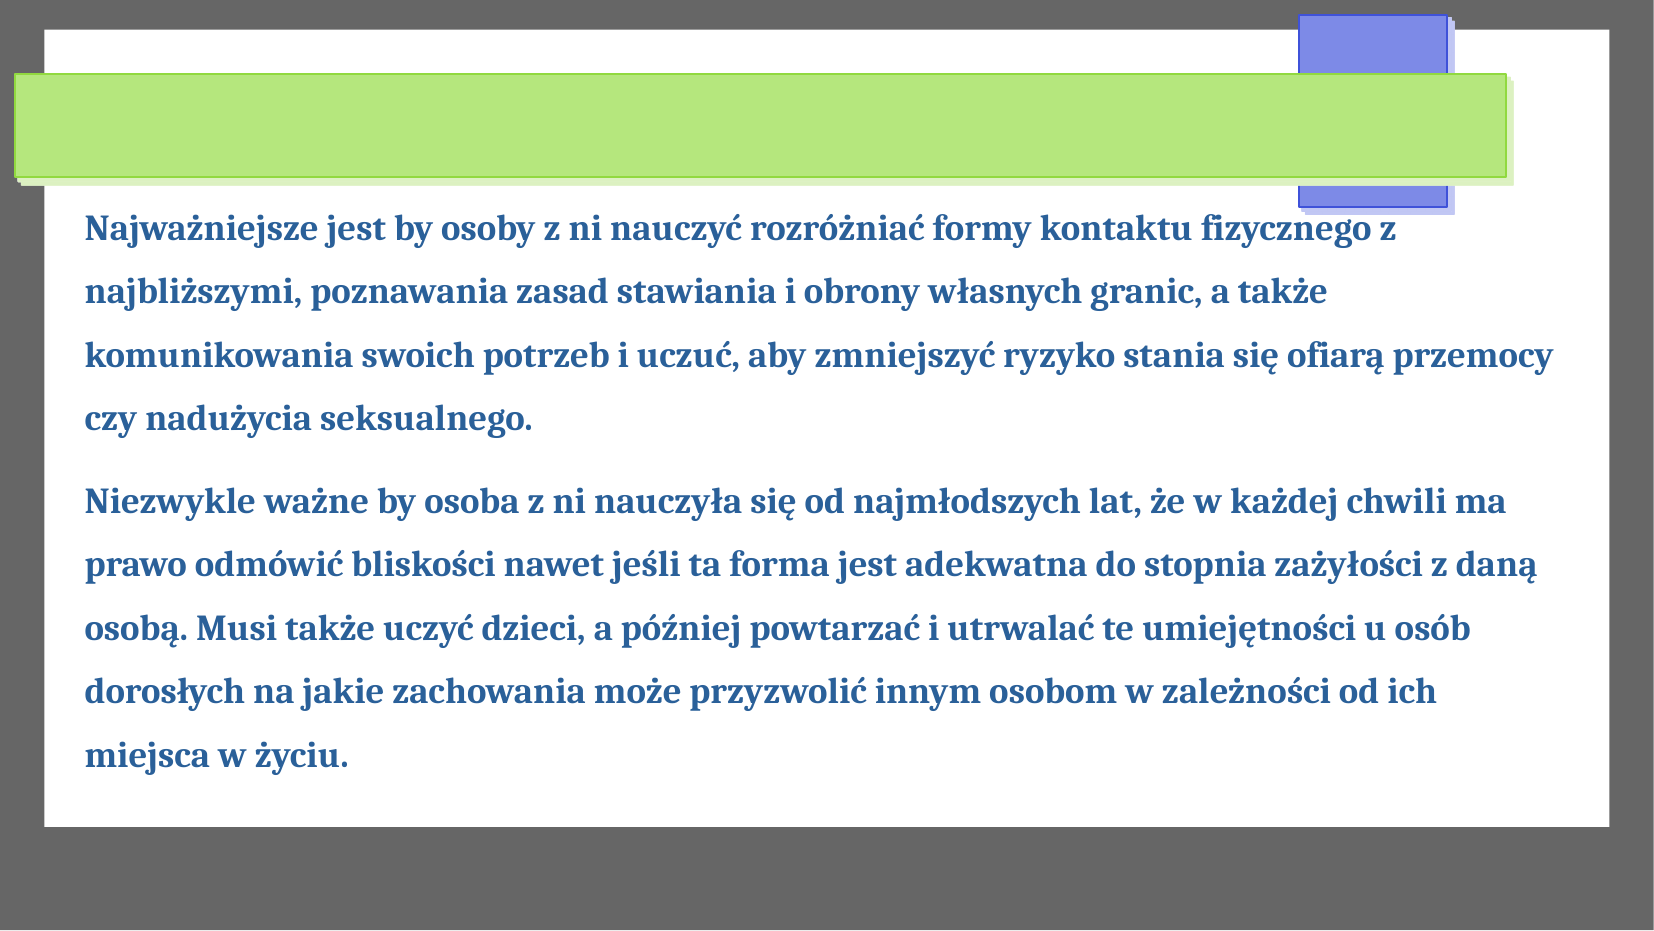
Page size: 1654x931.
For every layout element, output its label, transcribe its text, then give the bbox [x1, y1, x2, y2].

list Najważniejsze jest by osoby z ni nauczyć rozróżniać formy kontaktu fizycznego z najbliższymi, poznawania zasad stawiania i obrony własnych granic, a także komunikowania swoich potrzeb i uczuć, aby zmniejszyć ryzyko stania się ofiarą przemocy czy nadużycia seksualnego. Niezwykle ważne by osoba z ni nauczyła się od najmłodszych lat, że w każdej chwili ma prawo odmówić bliskości nawet jeśli ta forma jest adekwatna do stopnia zażyłości z daną osobą. Musi także uczyć dzieci, a później powtarzać i utrwalać te umiejętności u osób dorosłych na jakie zachowania może przyzwolić innym osobom w zależności od ich miejsca w życiu. [84, 186, 1562, 777]
